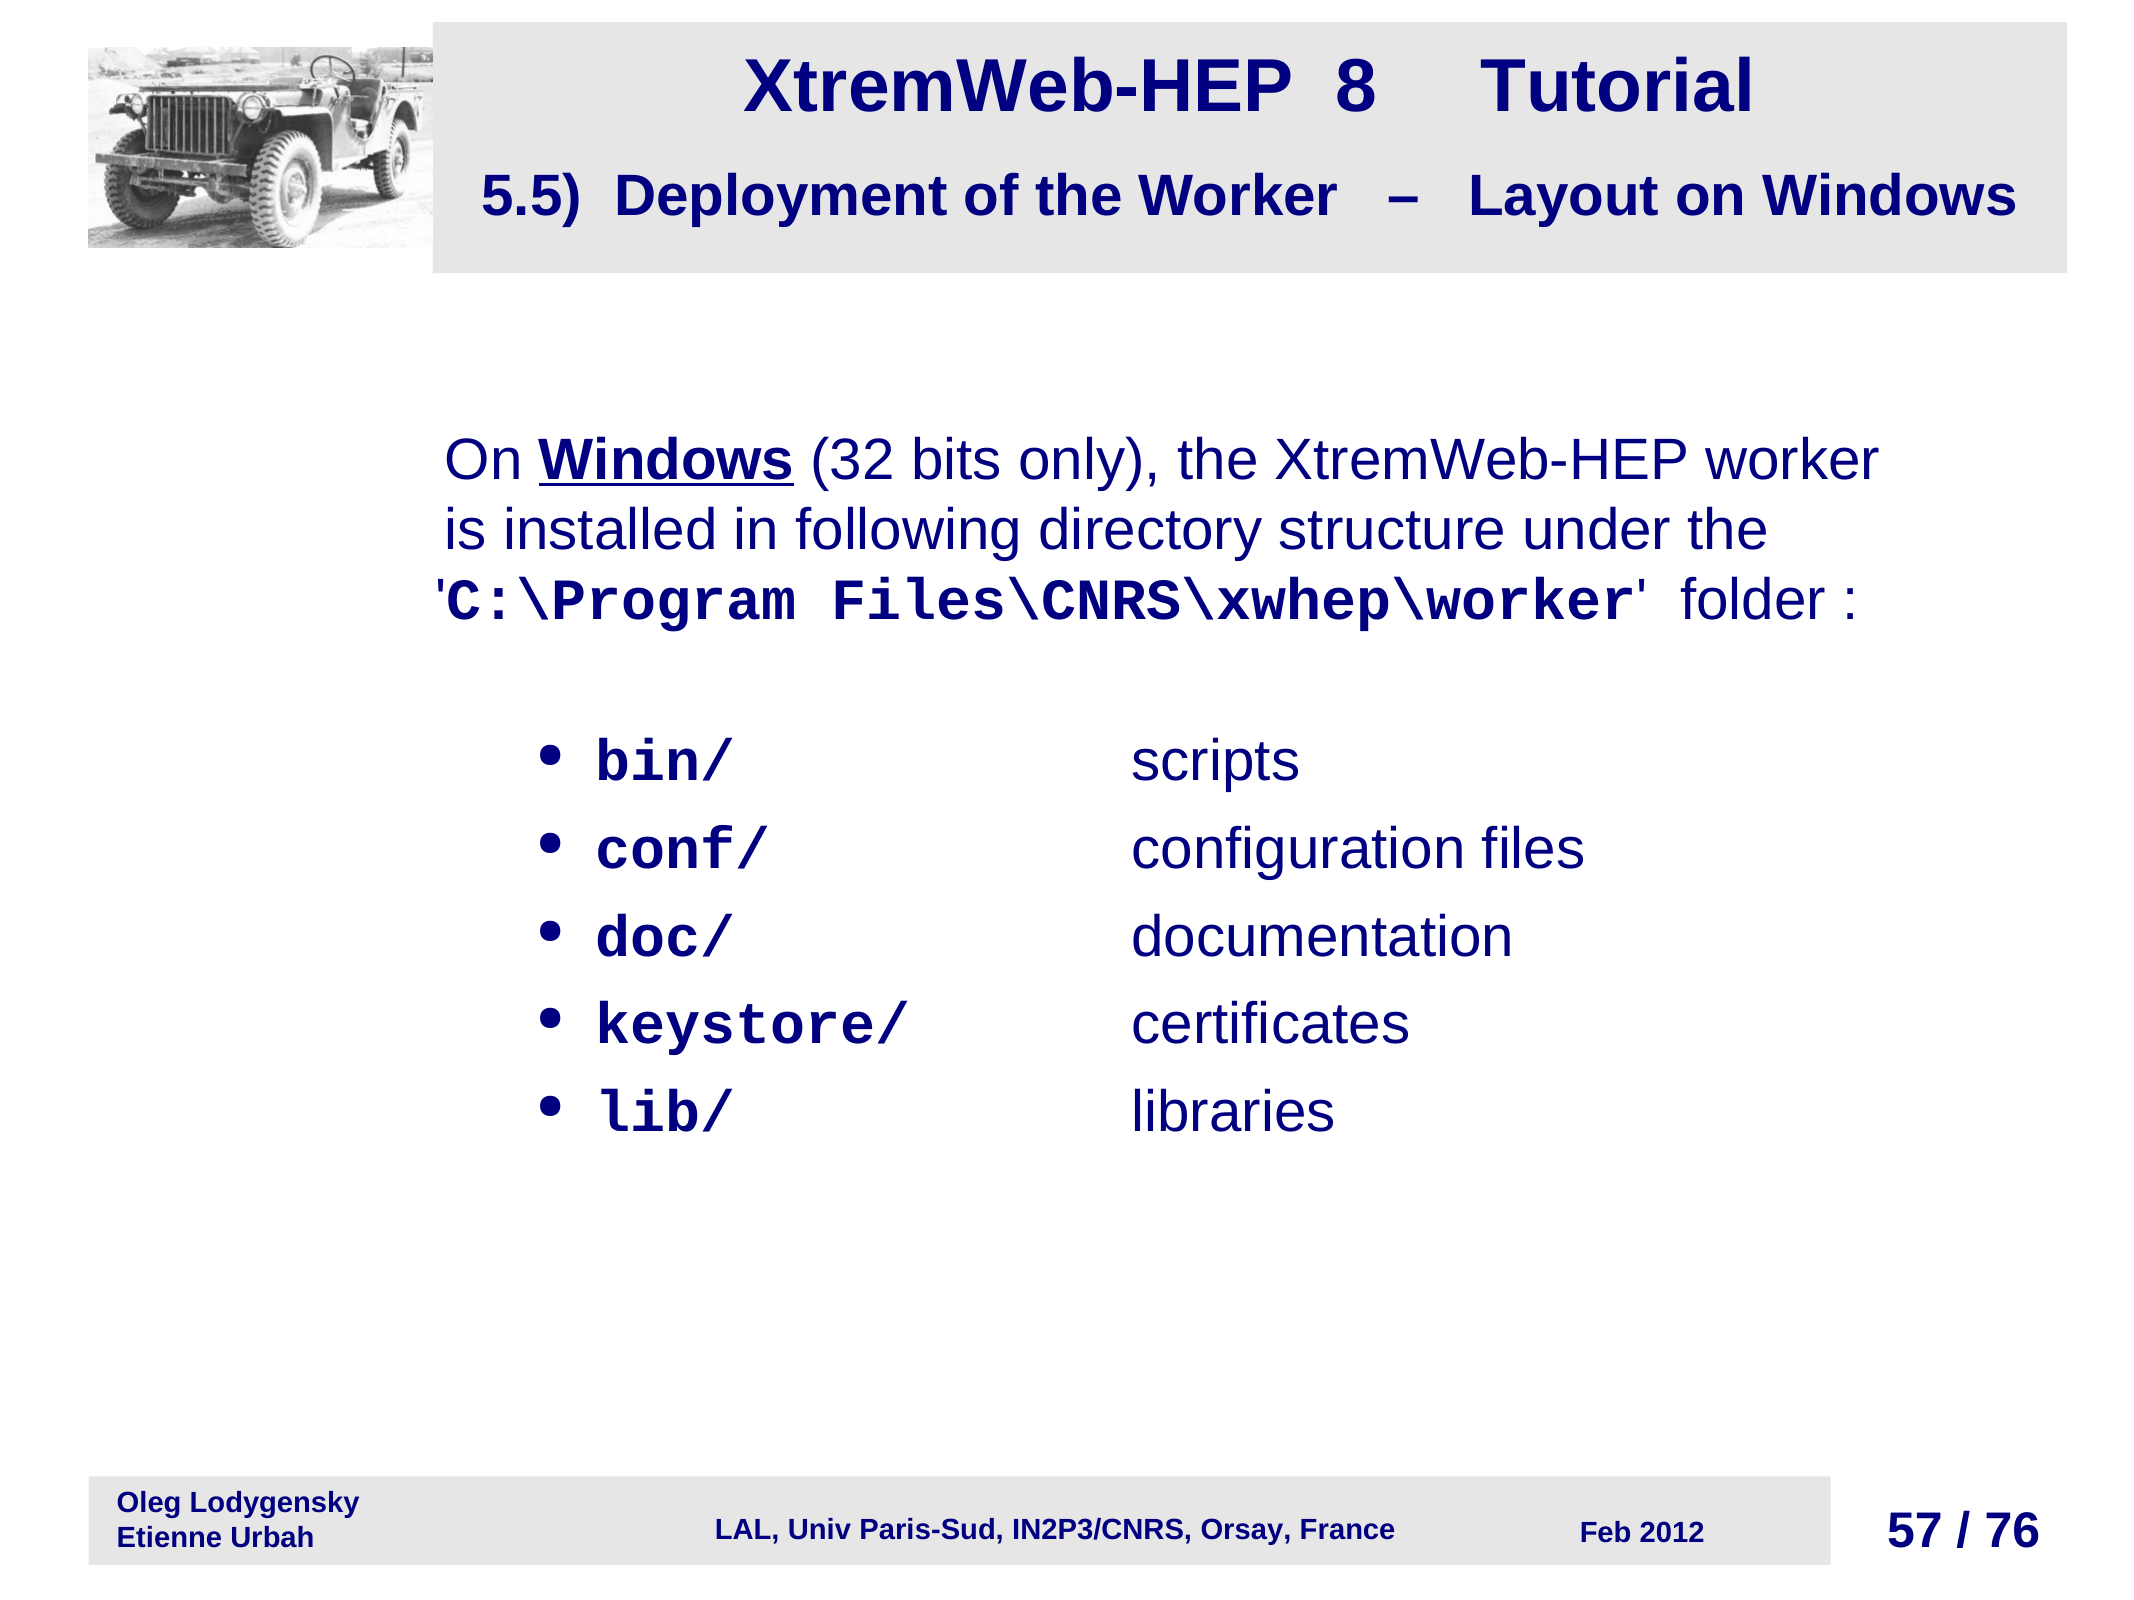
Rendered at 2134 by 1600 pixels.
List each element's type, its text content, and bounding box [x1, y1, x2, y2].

text_box scripts configuration files documentation certificates libraries [1122, 650, 1876, 1095]
text_box On Windows (32 bits only), the XtremWeb-HEP worker is installed in following directory structure under the 'C:\Program Files\CNRS\xwhep\worker' folder : [435, 420, 1905, 650]
text_box bin/ conf/ doc/ keystore/ lib/ [526, 650, 920, 1144]
title 5.5) Deployment of the Worker – Layout on Windows [442, 118, 2067, 266]
picture [88, 47, 433, 248]
